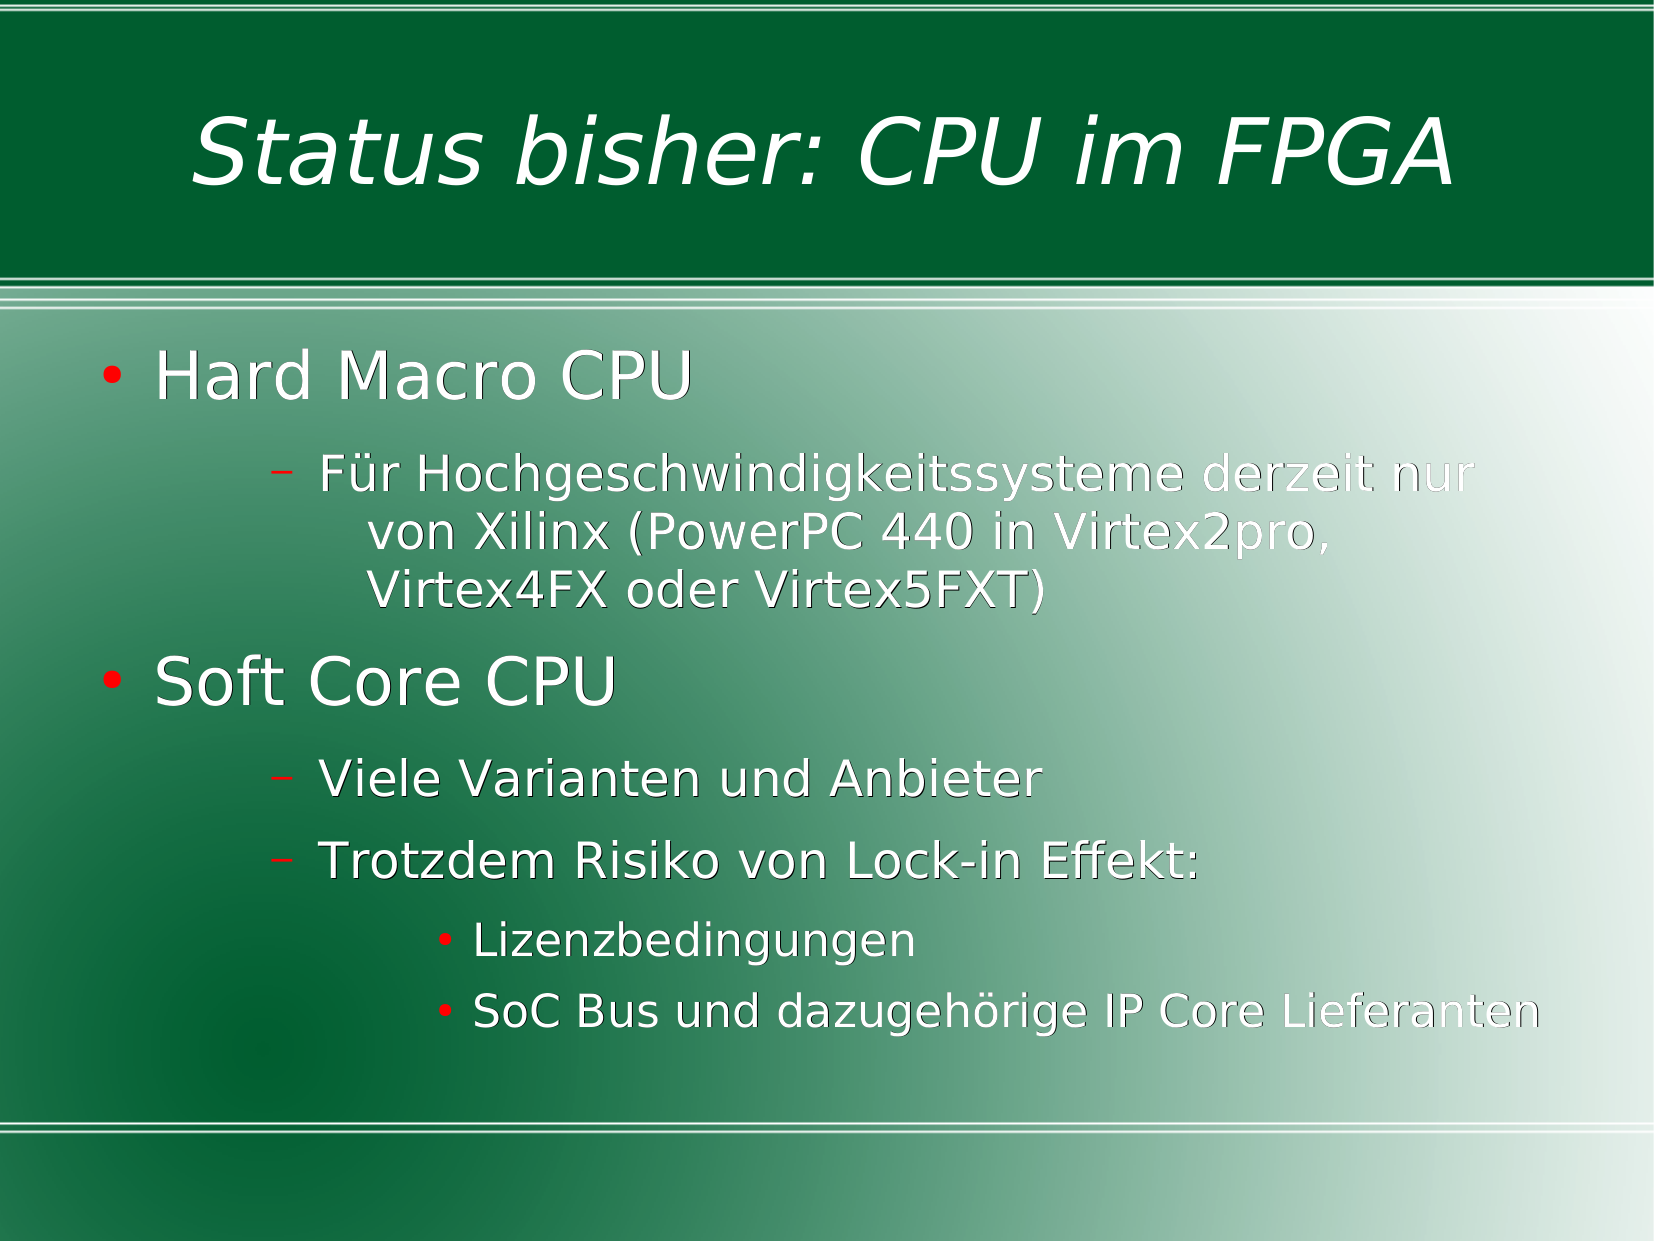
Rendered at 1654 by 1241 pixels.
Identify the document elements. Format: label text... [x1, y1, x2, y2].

list Hard Macro CPU Für Hochgeschwindigkeitssysteme derzeit nur von Xilinx (PowerPC 440 in Virtex2pro, Virtex4FX oder Virtex5FXT) Soft Core CPU Viele Varianten und Anbieter Trotzdem Risiko von Lock-in Effekt: Lizenzbedingungen SoC Bus und dazugehörige IP Core Lieferanten [82, 337, 1571, 1241]
picture [0, 0, 1654, 1241]
title Status bisher: CPU im FPGA [82, 56, 1571, 250]
